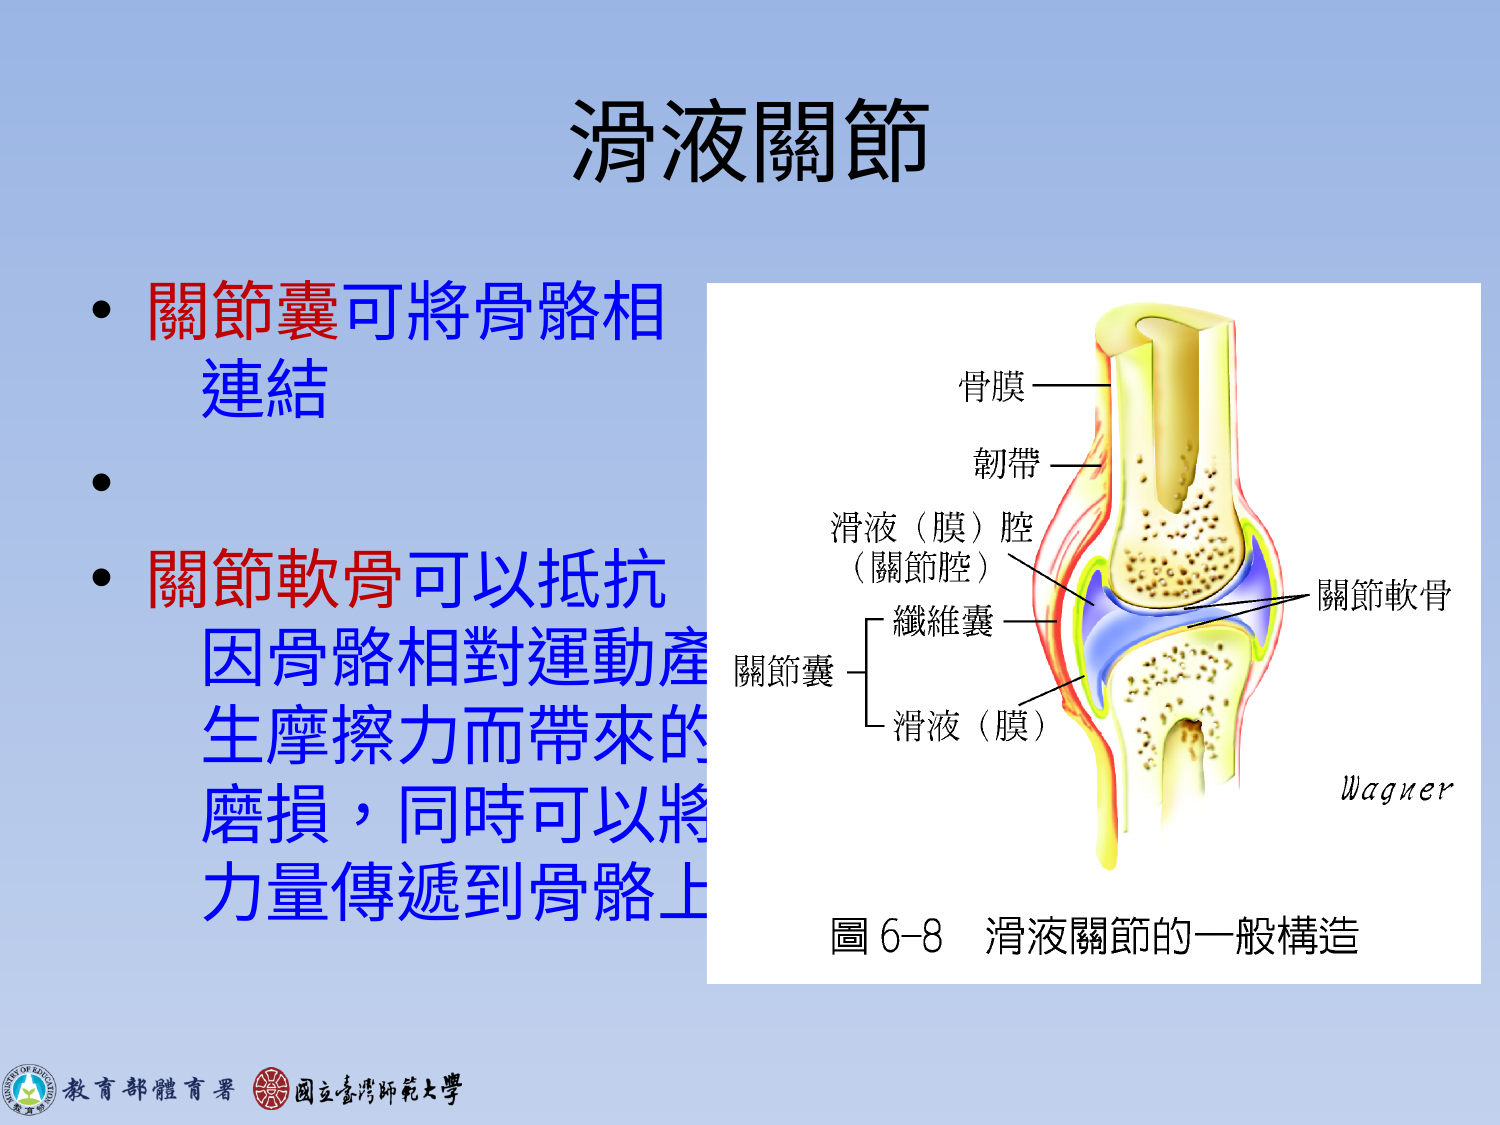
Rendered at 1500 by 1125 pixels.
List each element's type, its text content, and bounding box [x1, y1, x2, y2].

list 關節囊可將骨骼相連結 關節軟骨可以抵抗因骨骼相對運動產生摩擦力而帶來的磨損，同時可以將力量傳遞到骨骼上 [75, 262, 741, 1005]
title 滑液關節 [75, 45, 1426, 233]
picture [706, 283, 1481, 984]
